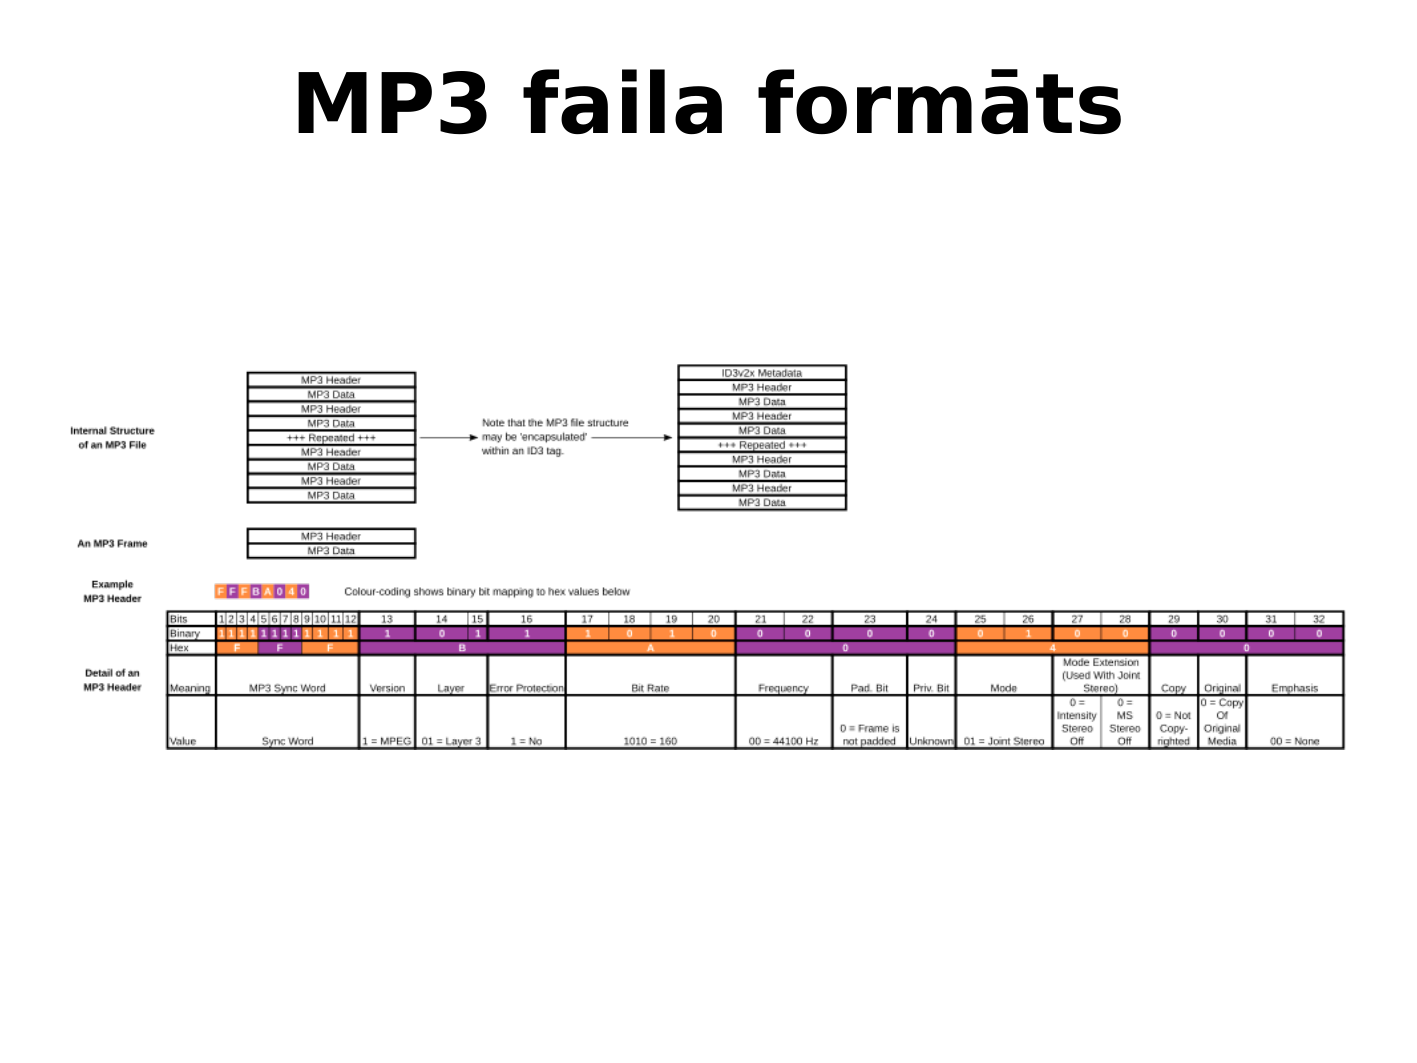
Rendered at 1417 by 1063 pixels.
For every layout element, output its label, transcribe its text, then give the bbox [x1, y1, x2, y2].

title MP3 faila formāts [70, 42, 1346, 168]
picture [70, 248, 1346, 865]
